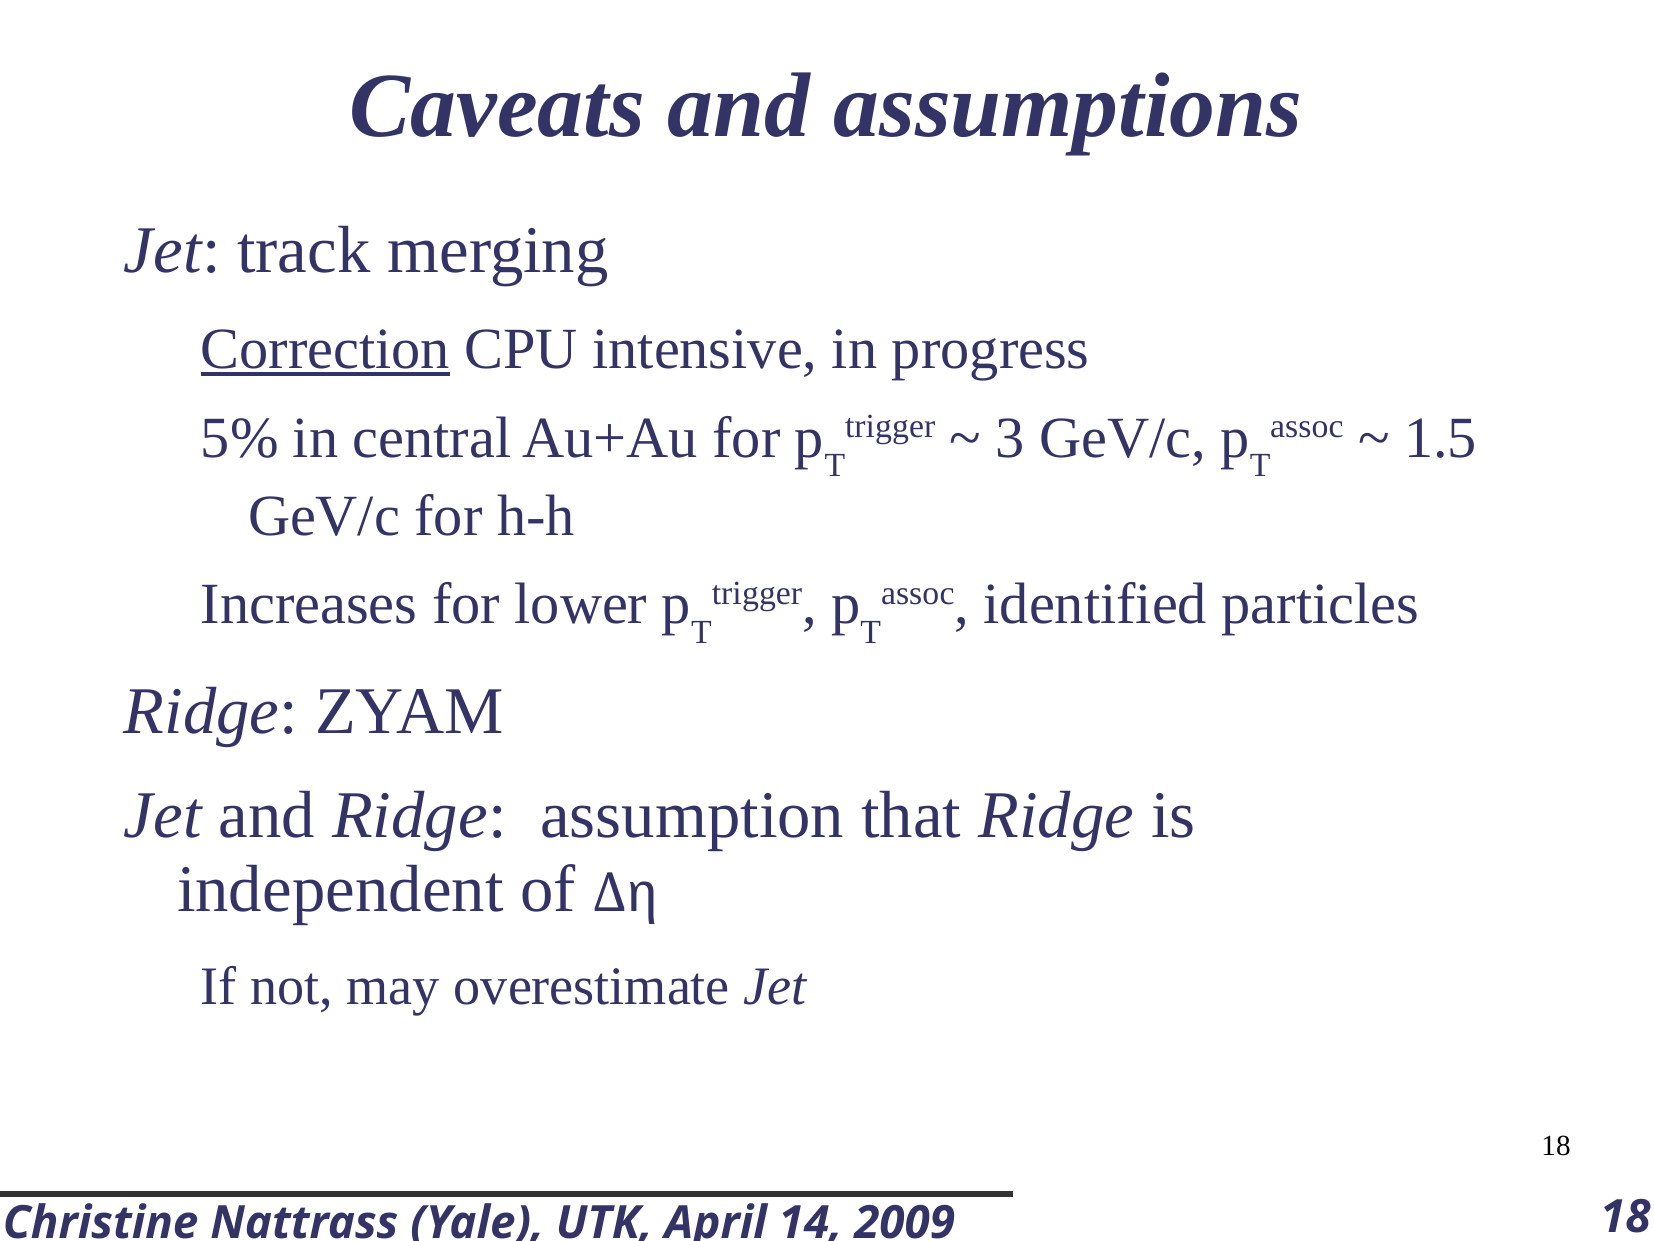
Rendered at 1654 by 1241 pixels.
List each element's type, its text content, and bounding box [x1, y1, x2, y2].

list Jet: track merging Correction CPU intensive, in progress 5% in central Au+Au for pTtrigger ~ 3 GeV/c, pTassoc ~ 1.5 GeV/c for h-h Increases for lower pTtrigger, pTassoc, identified particles Ridge: ZYAM Jet and Ridge: assumption that Ridge is independent of Δη If not, may overestimate Jet [106, 213, 1532, 1018]
title Caveats and assumptions [82, 9, 1571, 202]
